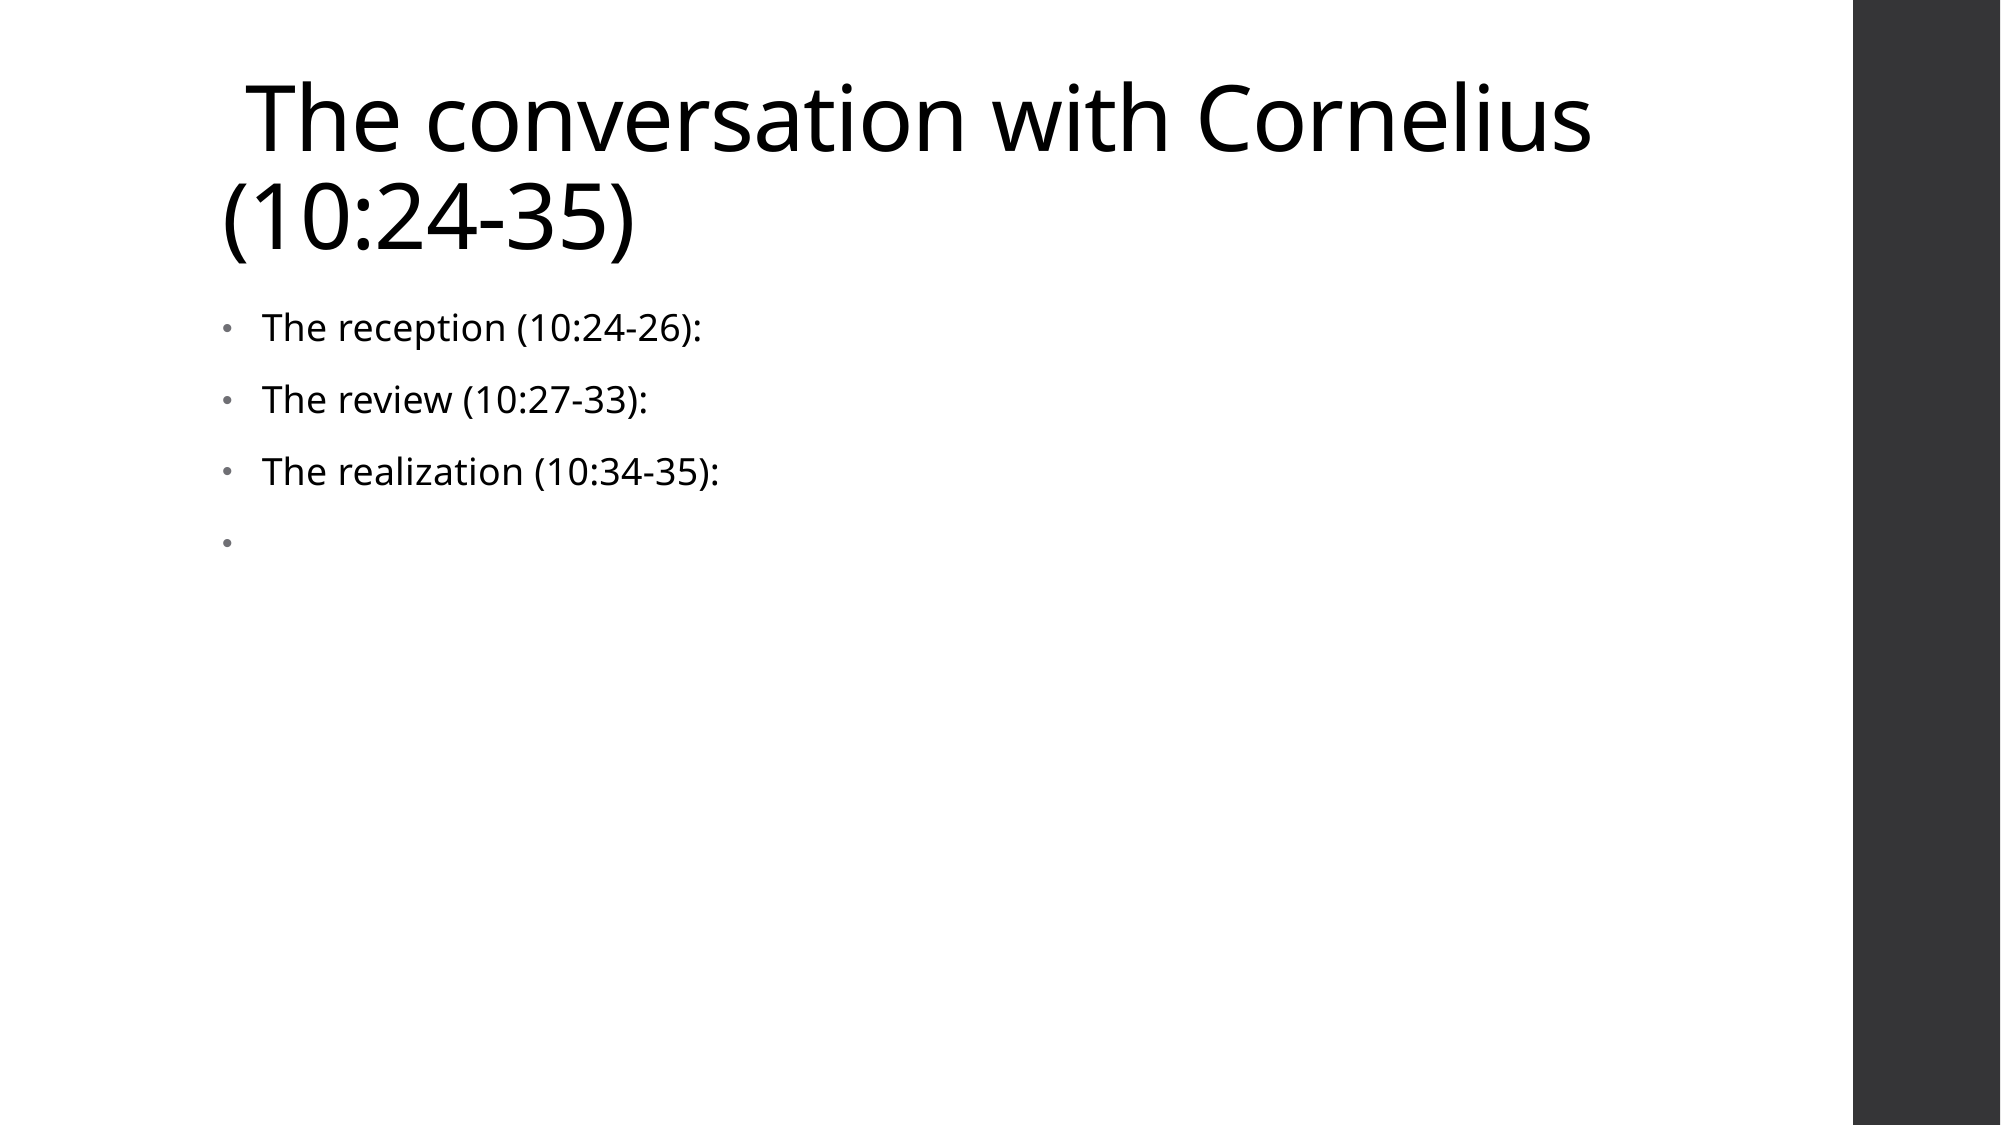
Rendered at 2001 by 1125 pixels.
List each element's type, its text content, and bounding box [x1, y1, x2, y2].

title The conversation with Cornelius (10:24-35) [206, 60, 1797, 278]
list The reception (10:24-26): The review (10:27-33): The realization (10:34-35): [206, 299, 1617, 1014]
